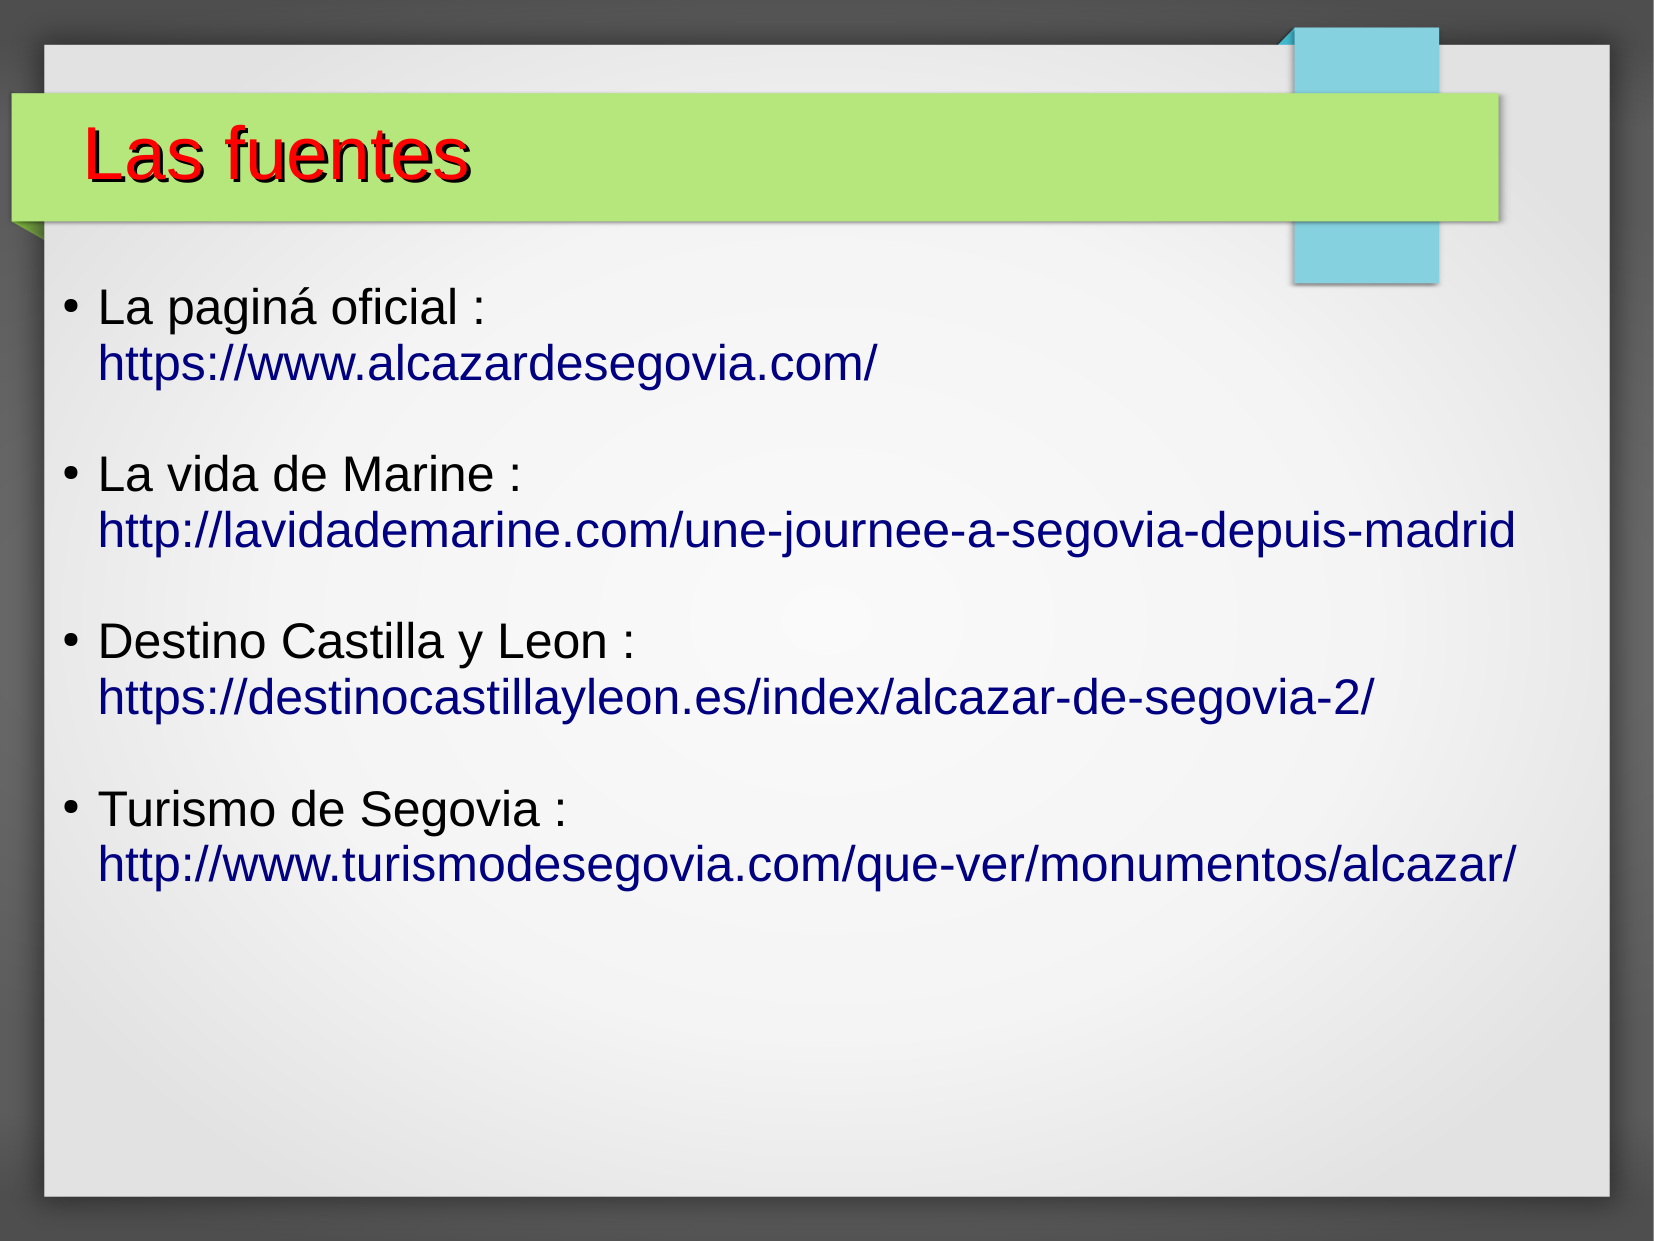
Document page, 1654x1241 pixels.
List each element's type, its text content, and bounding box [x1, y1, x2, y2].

text_box La paginá oficial : https://www.alcazardesegovia.com/ La vida de Marine : http://lavidademarine.com/une-journee-a-segovia-depuis-madrid Destino Castilla y Leon : https://destinocastillayleon.es/index/alcazar-de-segovia-2/ Turismo de Segovia : http://www.turismodesegovia.com/que-ver/monumentos/alcazar/ [47, 271, 1654, 900]
picture [0, 0, 1654, 1241]
title Las fuentes [82, 94, 1264, 213]
